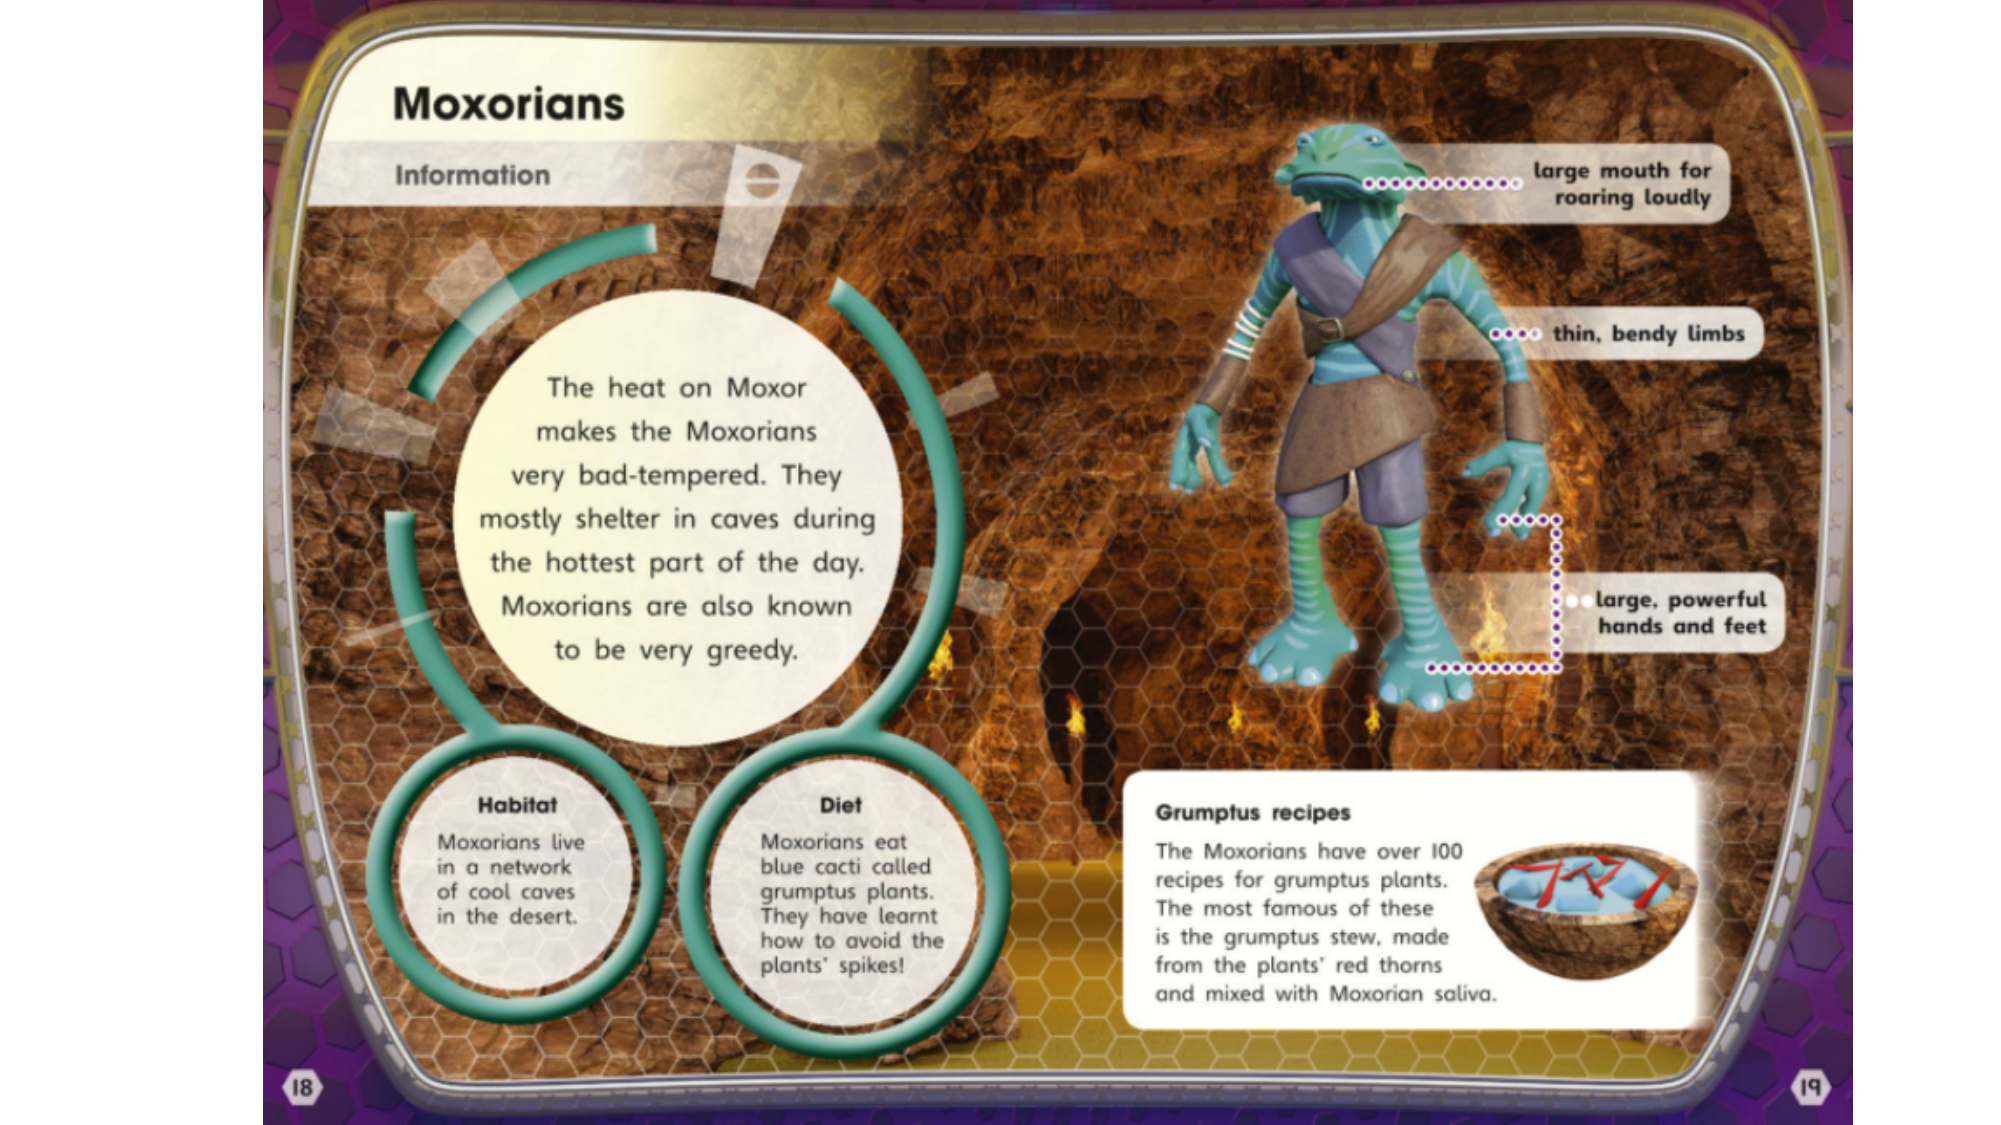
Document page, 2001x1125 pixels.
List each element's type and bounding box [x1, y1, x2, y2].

picture [263, 0, 1853, 1125]
